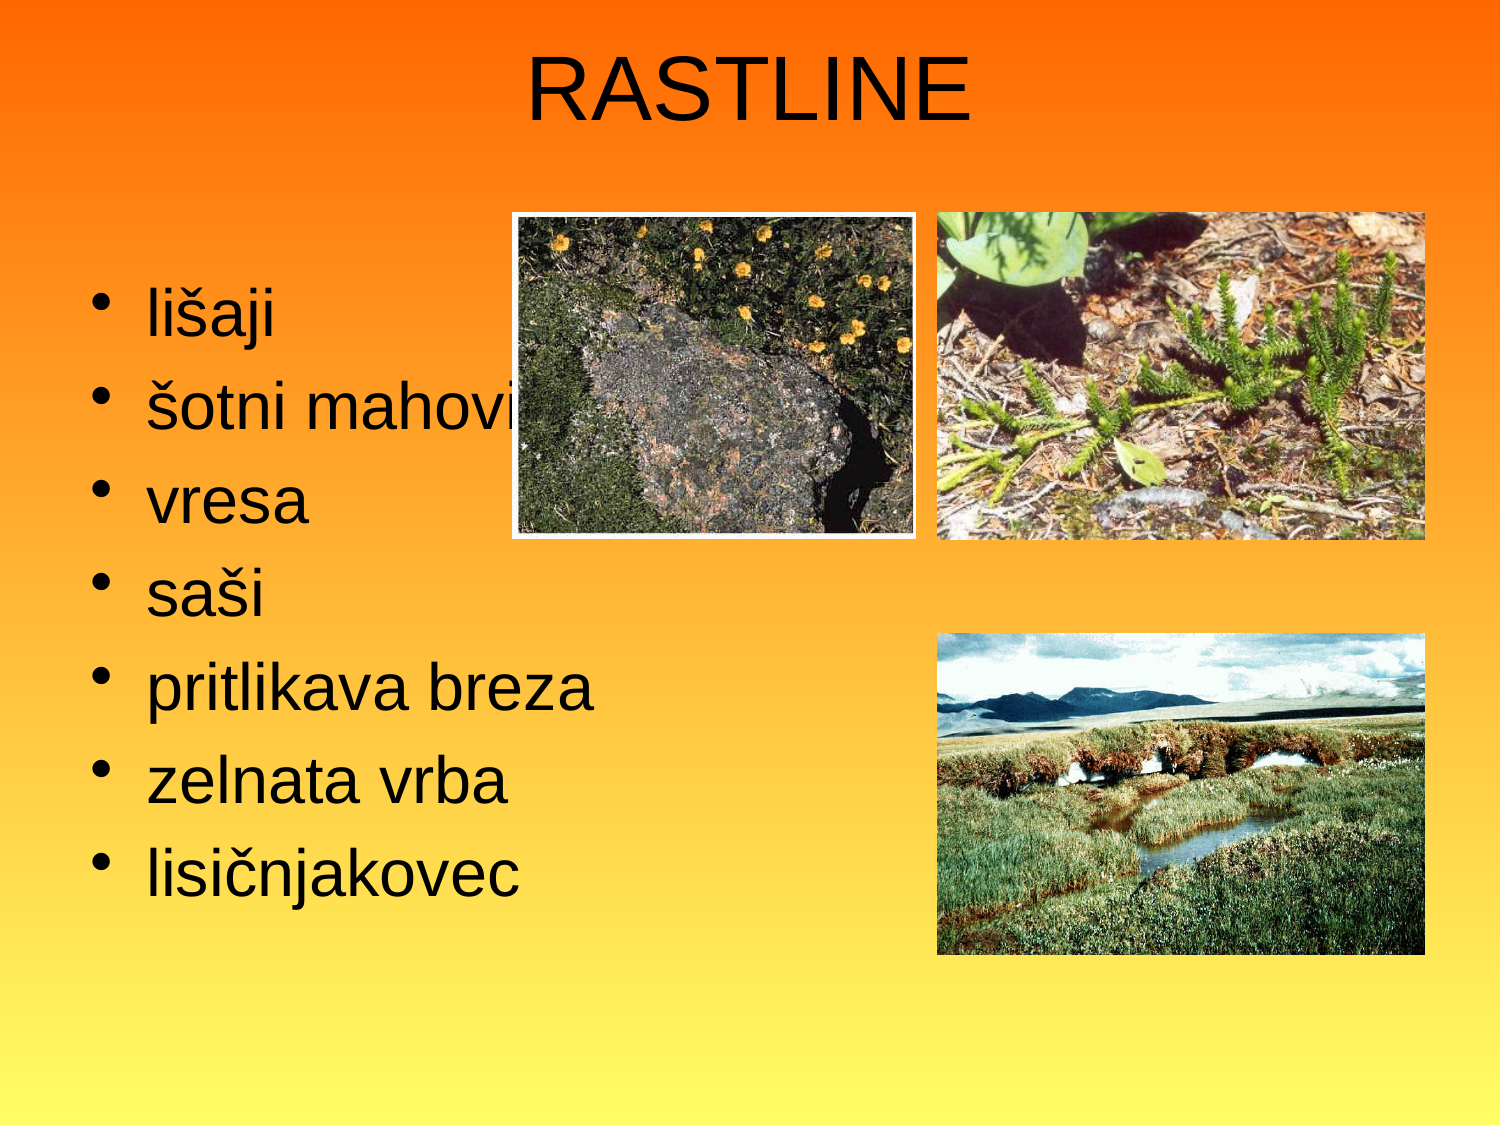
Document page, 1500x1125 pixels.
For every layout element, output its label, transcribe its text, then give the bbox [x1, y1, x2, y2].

picture [937, 212, 1425, 540]
list lišaji šotni mahovi vresa saši pritlikava breza zelnata vrba lisičnjakovec [75, 262, 1425, 1005]
picture [937, 633, 1425, 955]
picture [512, 212, 916, 539]
title RASTLINE [75, 45, 1425, 233]
